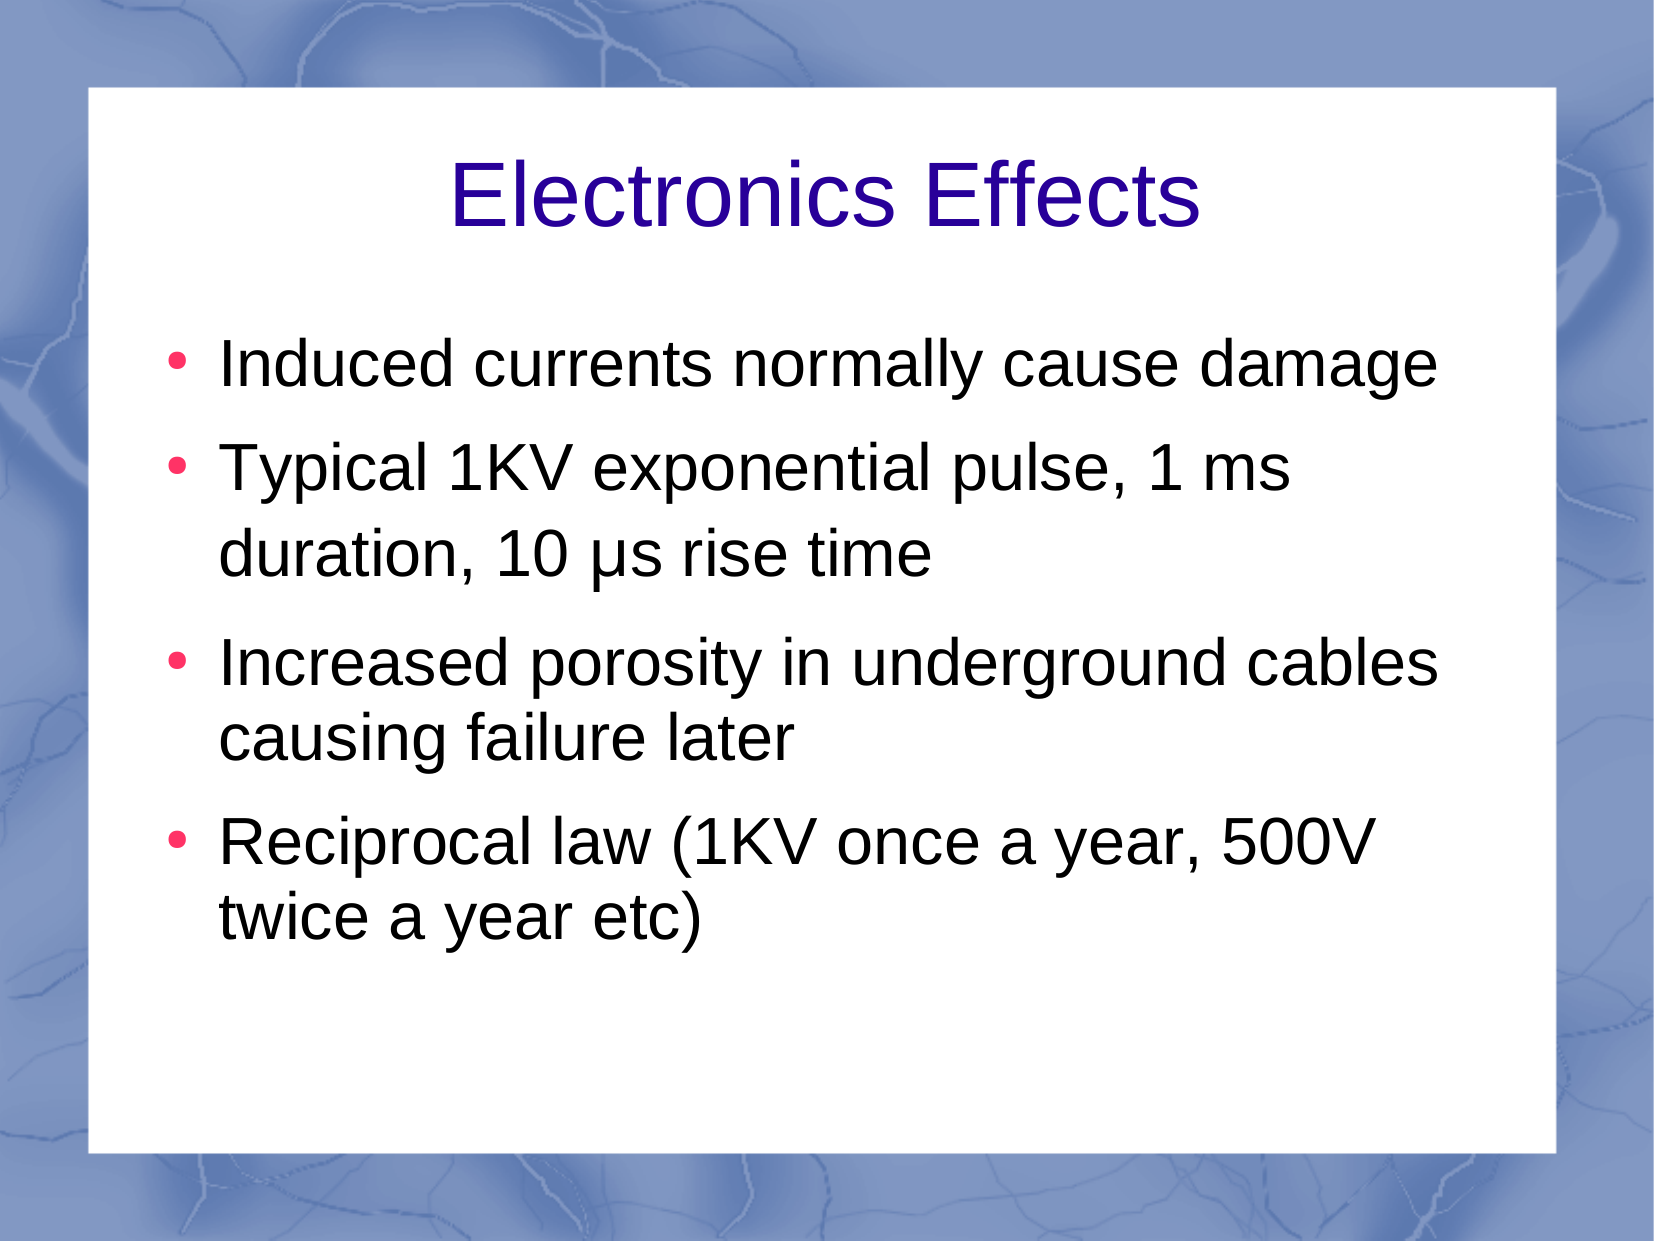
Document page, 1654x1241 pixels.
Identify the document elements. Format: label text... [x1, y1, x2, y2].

title Electronics Effects [118, 90, 1536, 298]
picture [0, 0, 1654, 1241]
list Induced currents normally cause damage Typical 1KV exponential pulse, 1 ms duration, 10 µs rise time Increased porosity in underground cables causing failure later Reciprocal law (1KV once a year, 500V twice a year etc) [147, 325, 1506, 1045]
